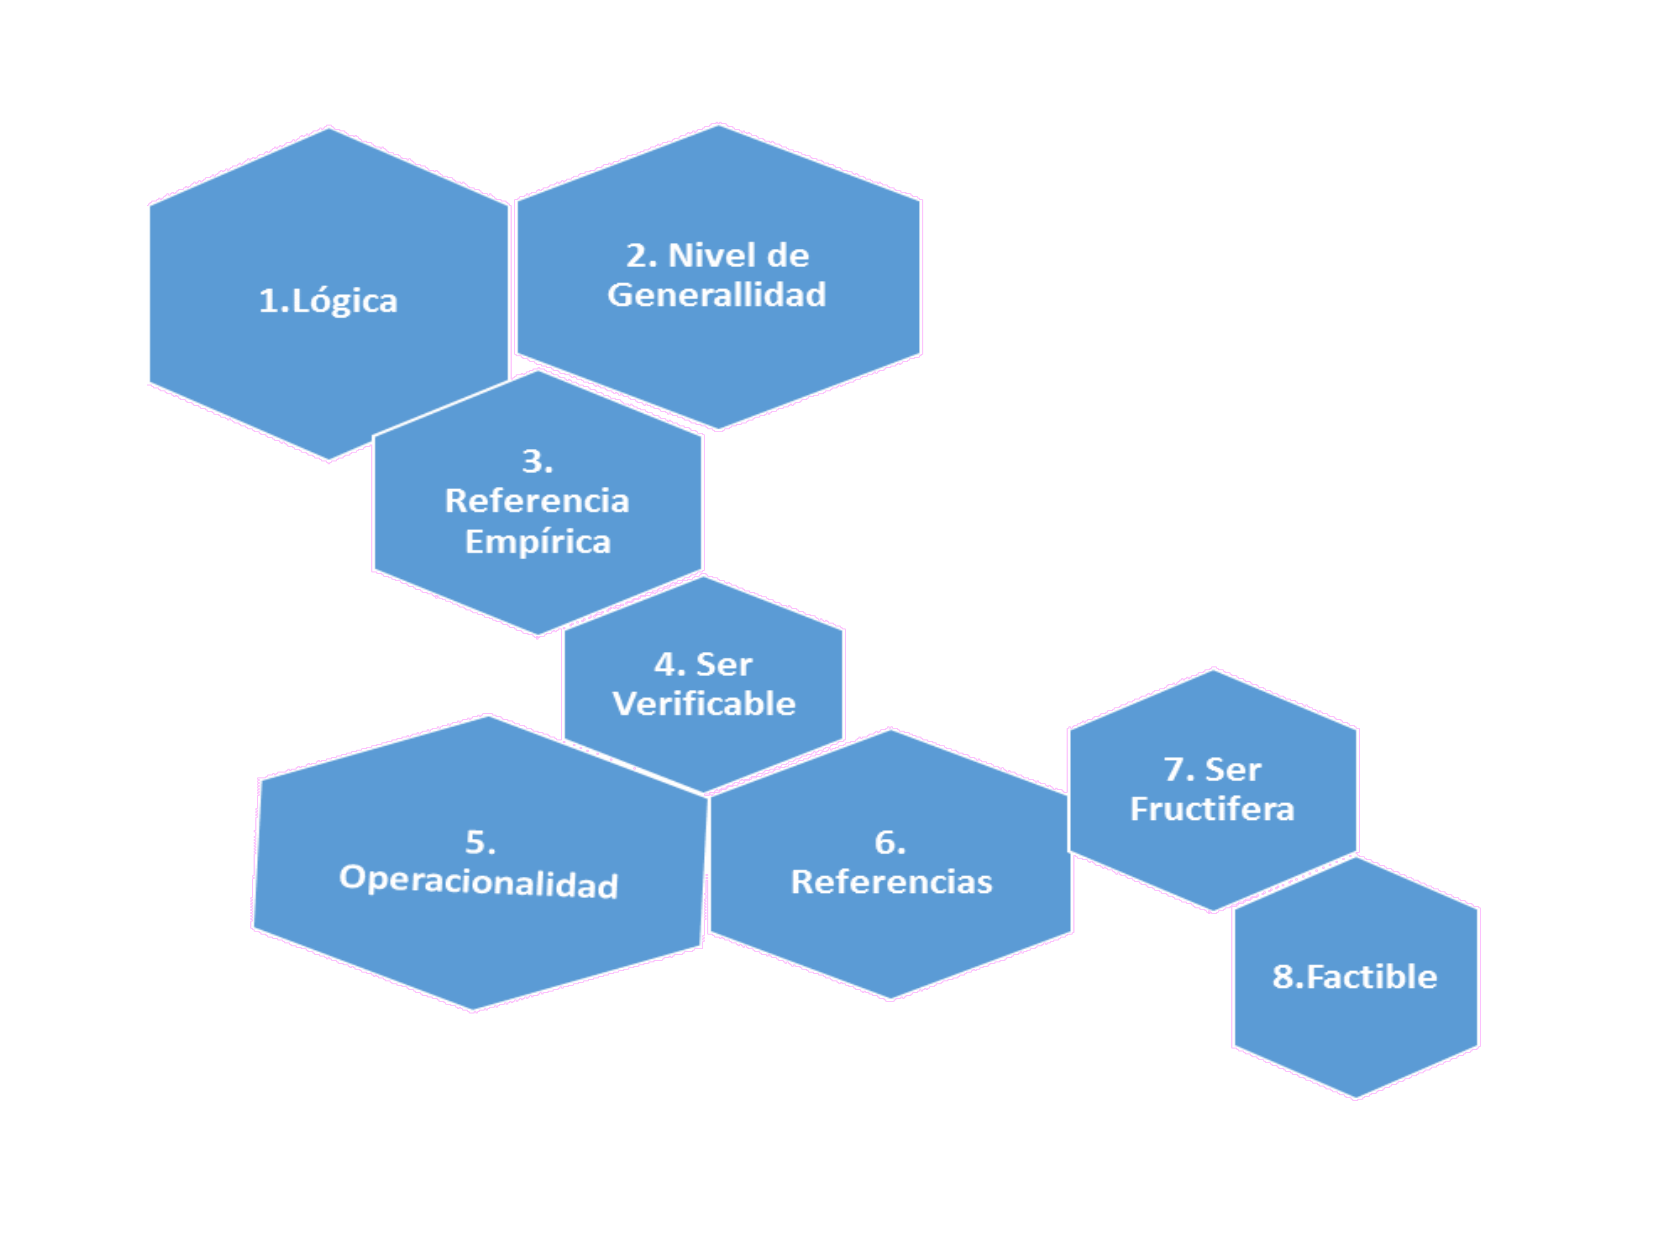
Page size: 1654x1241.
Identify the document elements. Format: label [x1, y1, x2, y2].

picture [147, 118, 1654, 1152]
